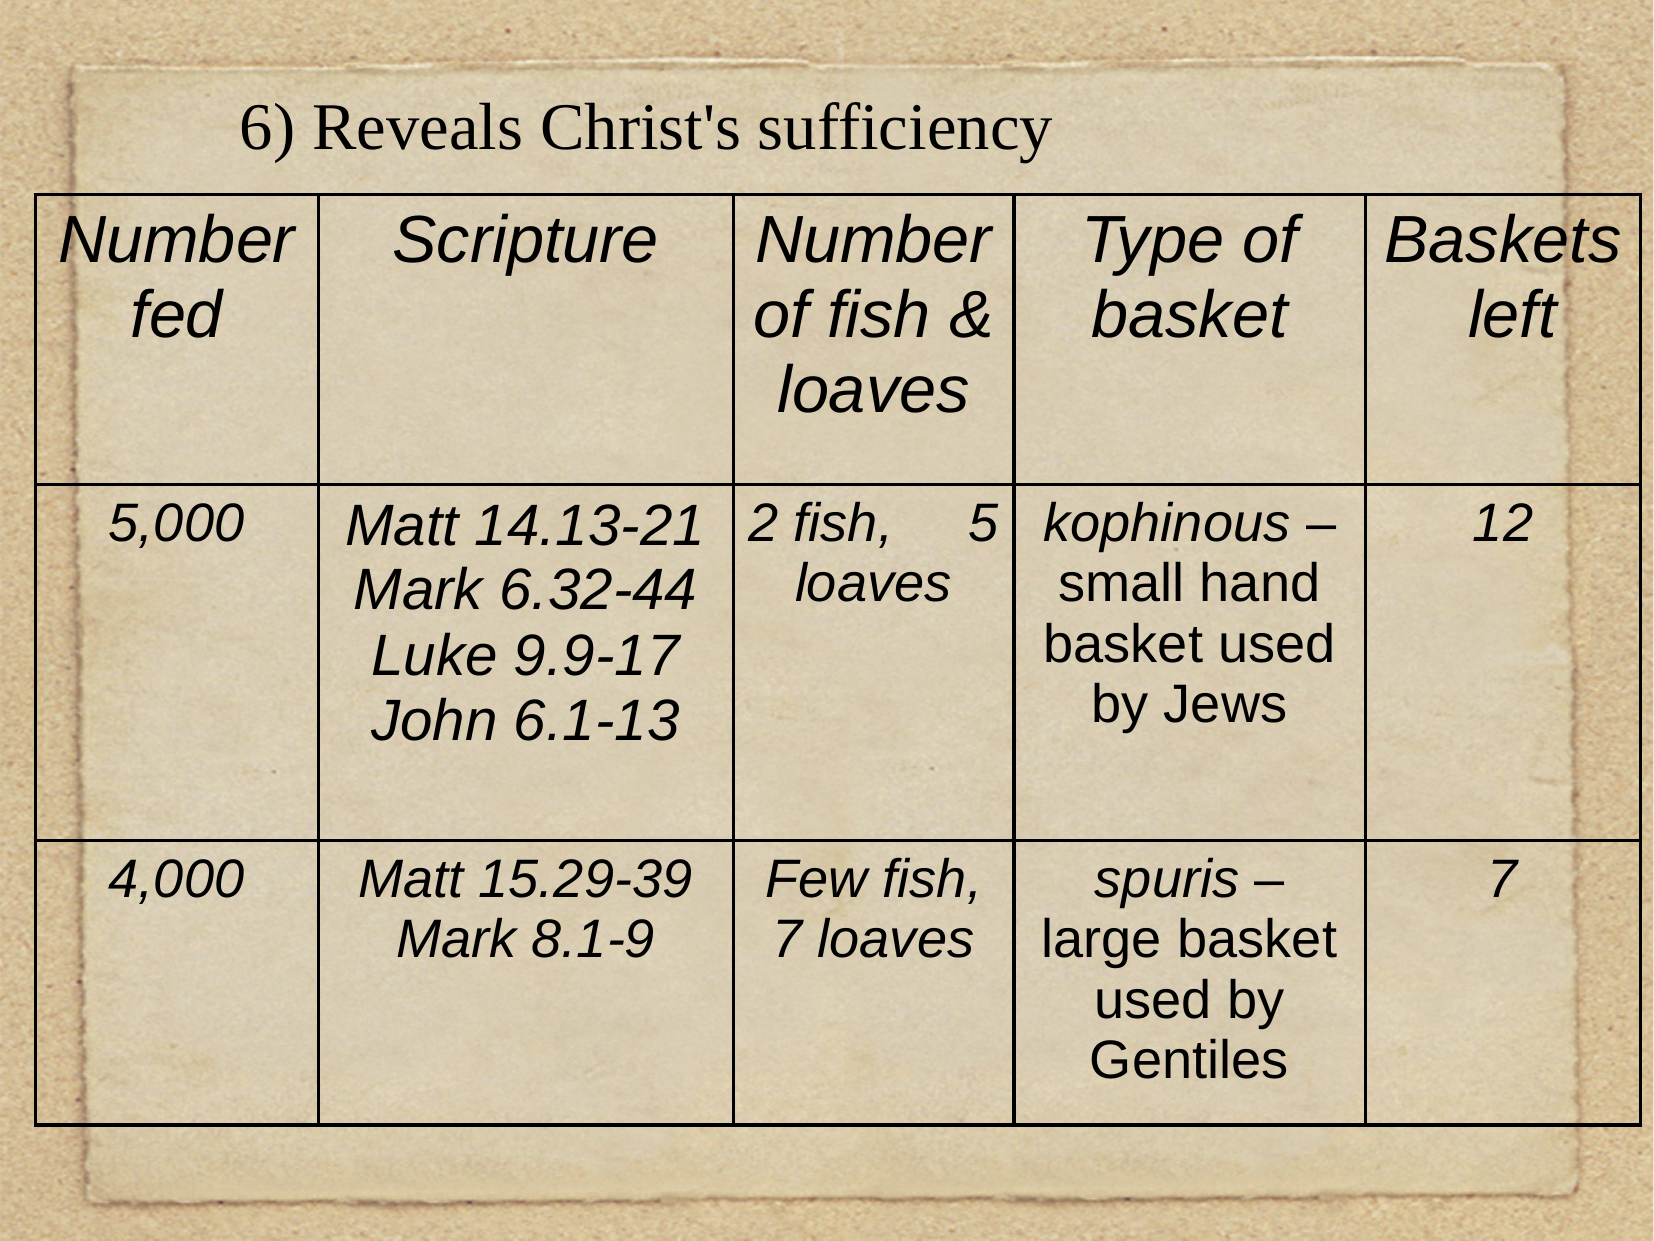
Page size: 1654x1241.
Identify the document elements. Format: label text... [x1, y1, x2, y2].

text_box 6) Reveals Christ's sufficiency [112, 75, 1538, 193]
table_cell 7 [1367, 842, 1639, 1123]
table_header Type of basket [1016, 196, 1364, 483]
table_cell spuris – large basket used by Gentiles [1016, 842, 1364, 1123]
picture [0, 0, 1654, 1241]
table_header Scripture [320, 196, 732, 483]
table_cell 12 [1367, 486, 1639, 839]
table_header Number of fish & loaves [735, 196, 1012, 483]
table_cell Matt 14.13-21 Mark 6.32-44 Luke 9.9-17 John 6.1-13 [320, 486, 732, 839]
table_cell 5,000 [37, 486, 317, 839]
table_cell Few fish, 7 loaves [735, 842, 1012, 1123]
table_cell kophinous – small hand basket used by Jews [1016, 486, 1364, 839]
table_cell 4,000 [37, 842, 317, 1123]
table_cell 2 fish, 5 loaves [735, 486, 1012, 839]
text_box 6) Reveals Christ's sufficiency [112, 1127, 1538, 1201]
table_cell Matt 15.29-39 Mark 8.1-9 [320, 842, 732, 1123]
table_header Baskets left [1367, 196, 1639, 483]
table_header Number fed [37, 196, 317, 483]
